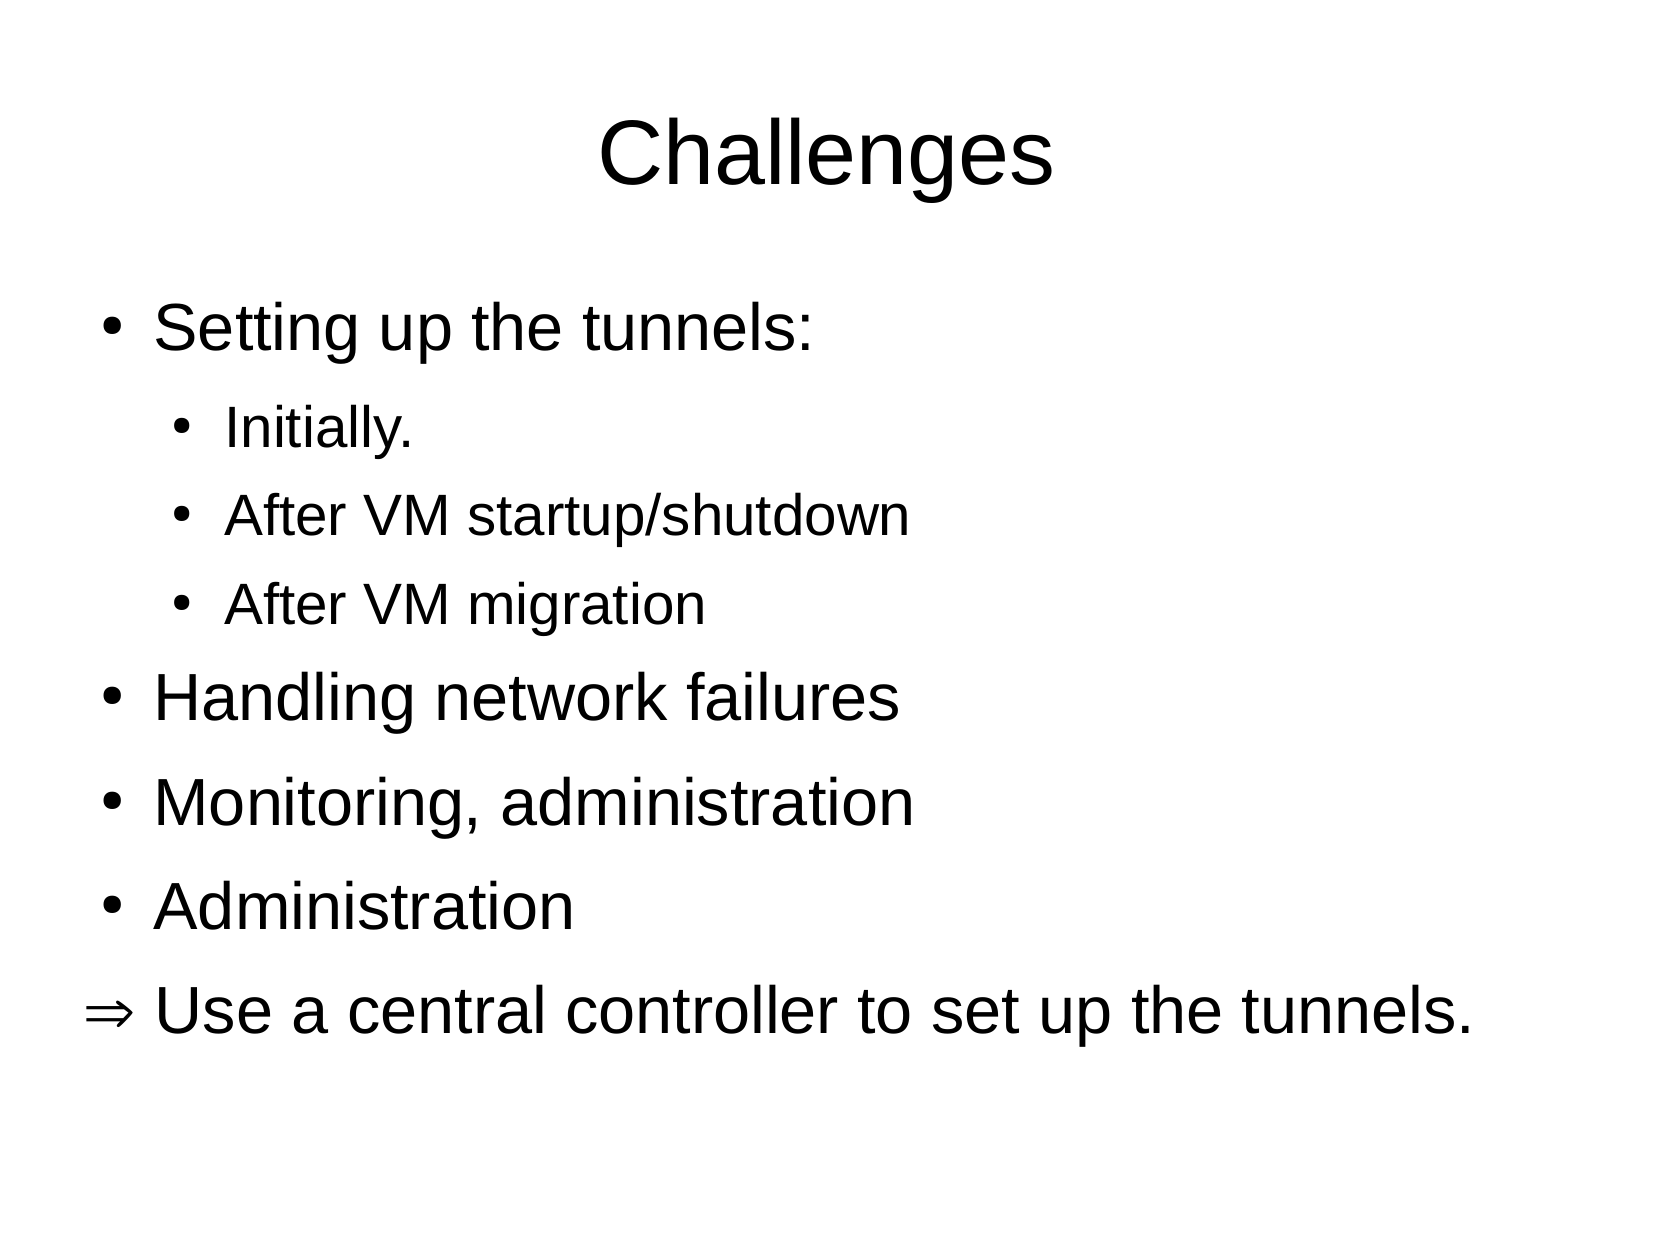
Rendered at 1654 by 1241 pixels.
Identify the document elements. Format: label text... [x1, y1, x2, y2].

list Setting up the tunnels: Initially. After VM startup/shutdown After VM migration Handling network failures Monitoring, administration Administration Þ Use a central controller to set up the tunnels. [82, 290, 1571, 1117]
title Challenges [82, 56, 1571, 250]
